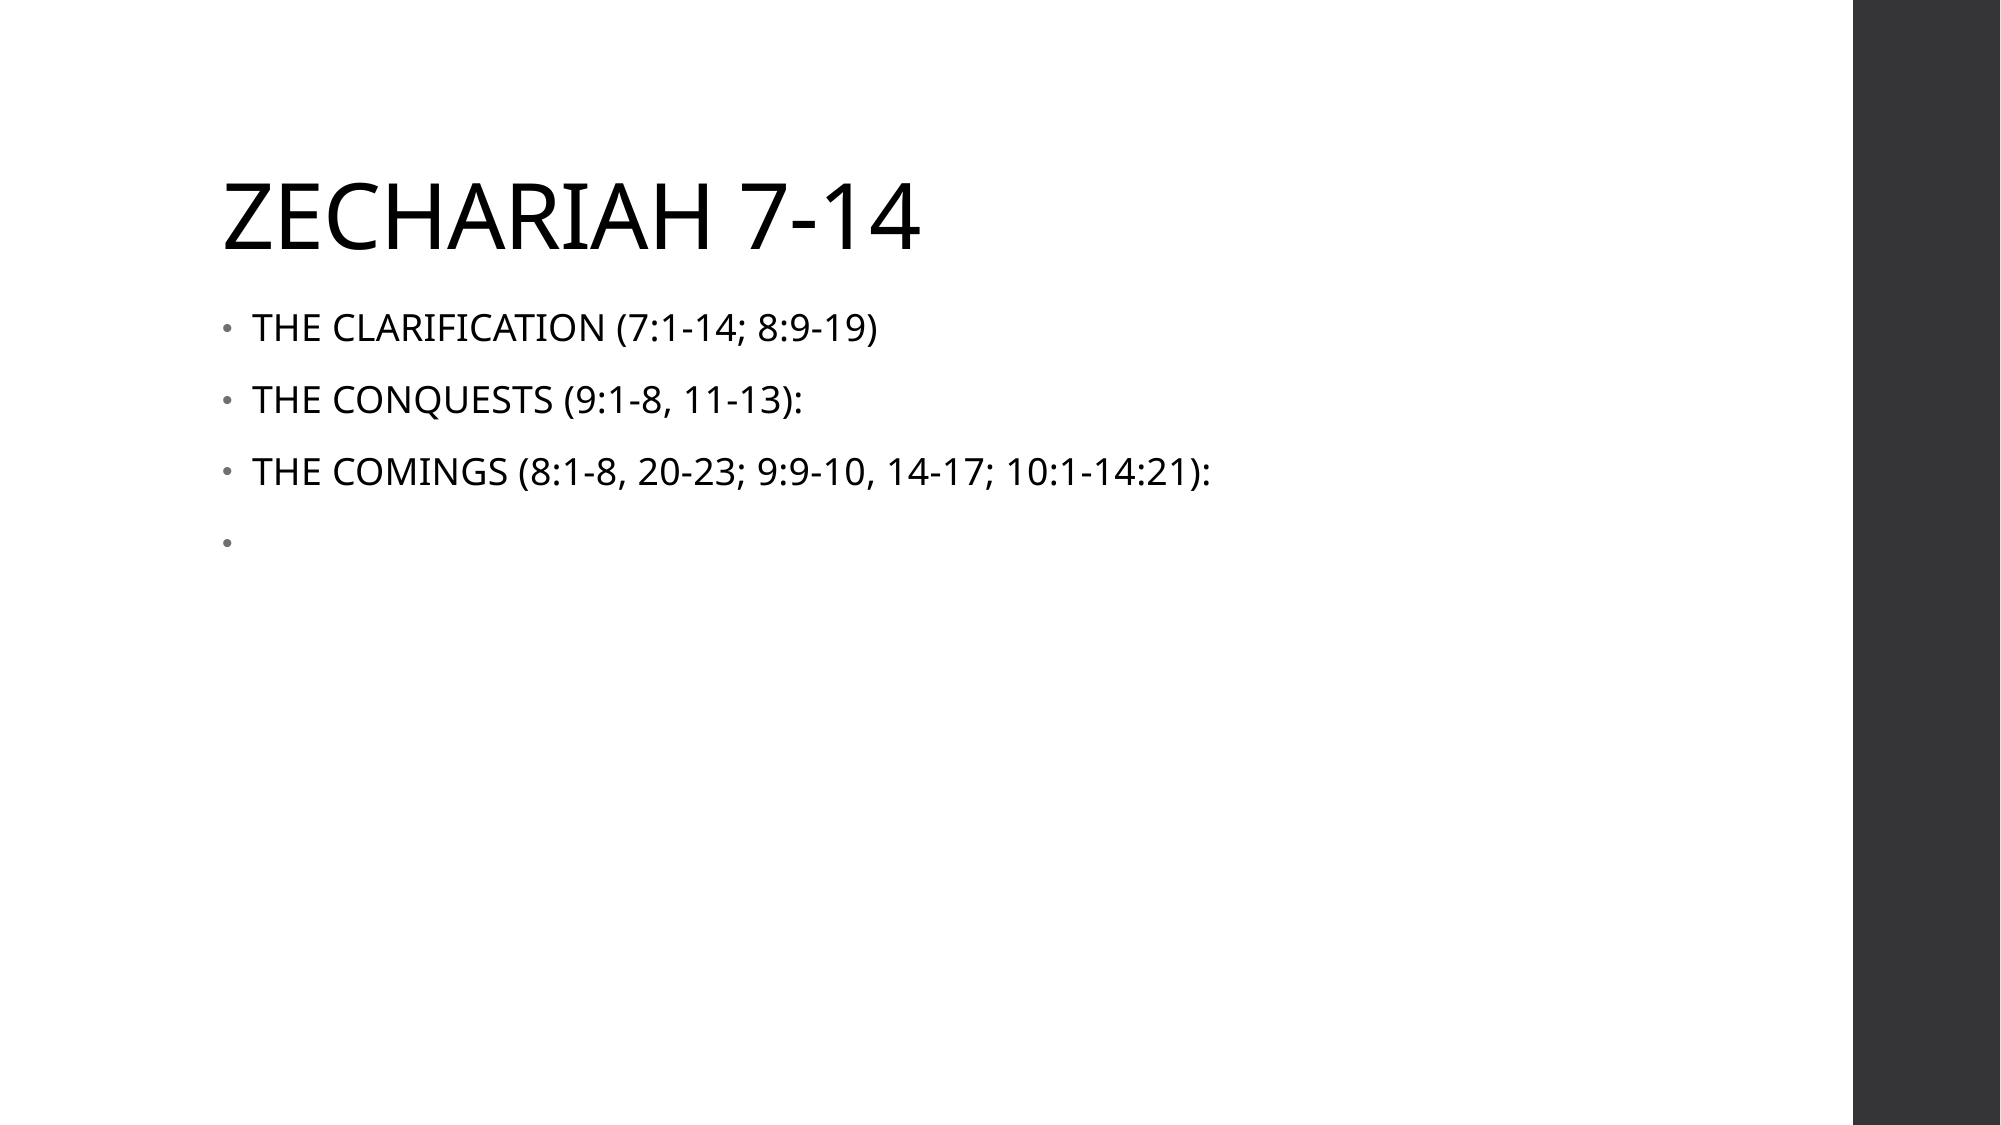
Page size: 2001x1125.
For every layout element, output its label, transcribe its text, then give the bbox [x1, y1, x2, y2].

list THE CLARIFICATION (7:1-14; 8:9-19) THE CONQUESTS (9:1-8, 11-13): THE COMINGS (8:1-8, 20-23; 9:9-10, 14-17; 10:1-14:21): [206, 299, 1617, 1014]
title ZECHARIAH 7-14 [206, 60, 1797, 278]
